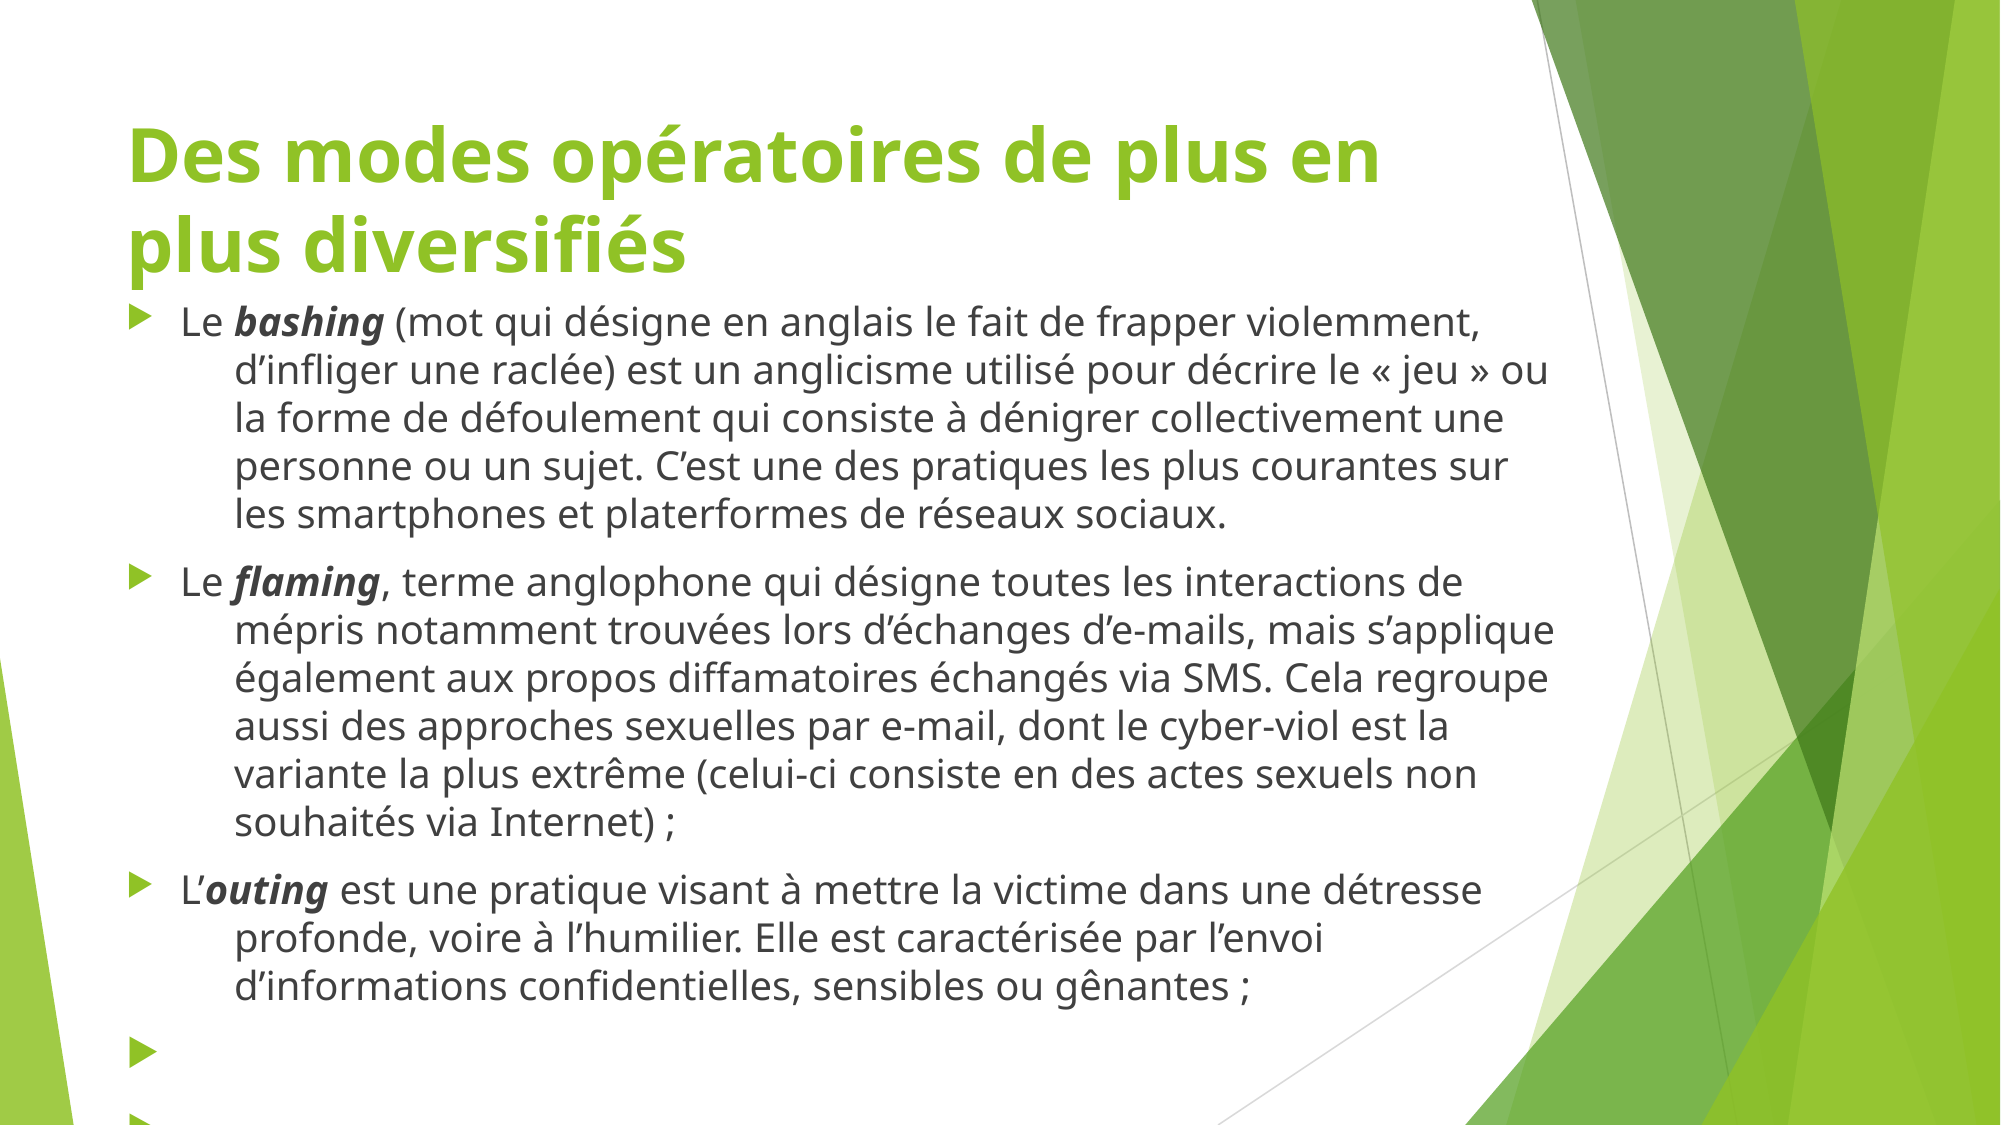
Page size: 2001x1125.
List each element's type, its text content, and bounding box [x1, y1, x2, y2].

title Des modes opératoires de plus en plus diversifiés [111, 99, 1522, 289]
list Le bashing (mot qui désigne en anglais le fait de frapper violemment, d’infliger une raclée) est un anglicisme utilisé pour décrire le « jeu » ou la forme de défoulement qui consiste à dénigrer collectivement une personne ou un sujet. C’est une des pratiques les plus courantes sur les smartphones et platerformes de réseaux sociaux. Le flaming, terme anglophone qui désigne toutes les interactions de mépris notamment trouvées lors d’échanges d’e-mails, mais s’applique également aux propos diffamatoires échangés via SMS. Cela regroupe aussi des approches sexuelles par e-mail, dont le cyber-viol est la variante la plus extrême (celui-ci consiste en des actes sexuels non souhaités via Internet) ; L’outing est une pratique visant à mettre la victime dans une détresse profonde, voire à l’humilier. Elle est caractérisée par l’envoi d’informations confidentielles, sensibles ou gênantes ; [111, 289, 1579, 1017]
